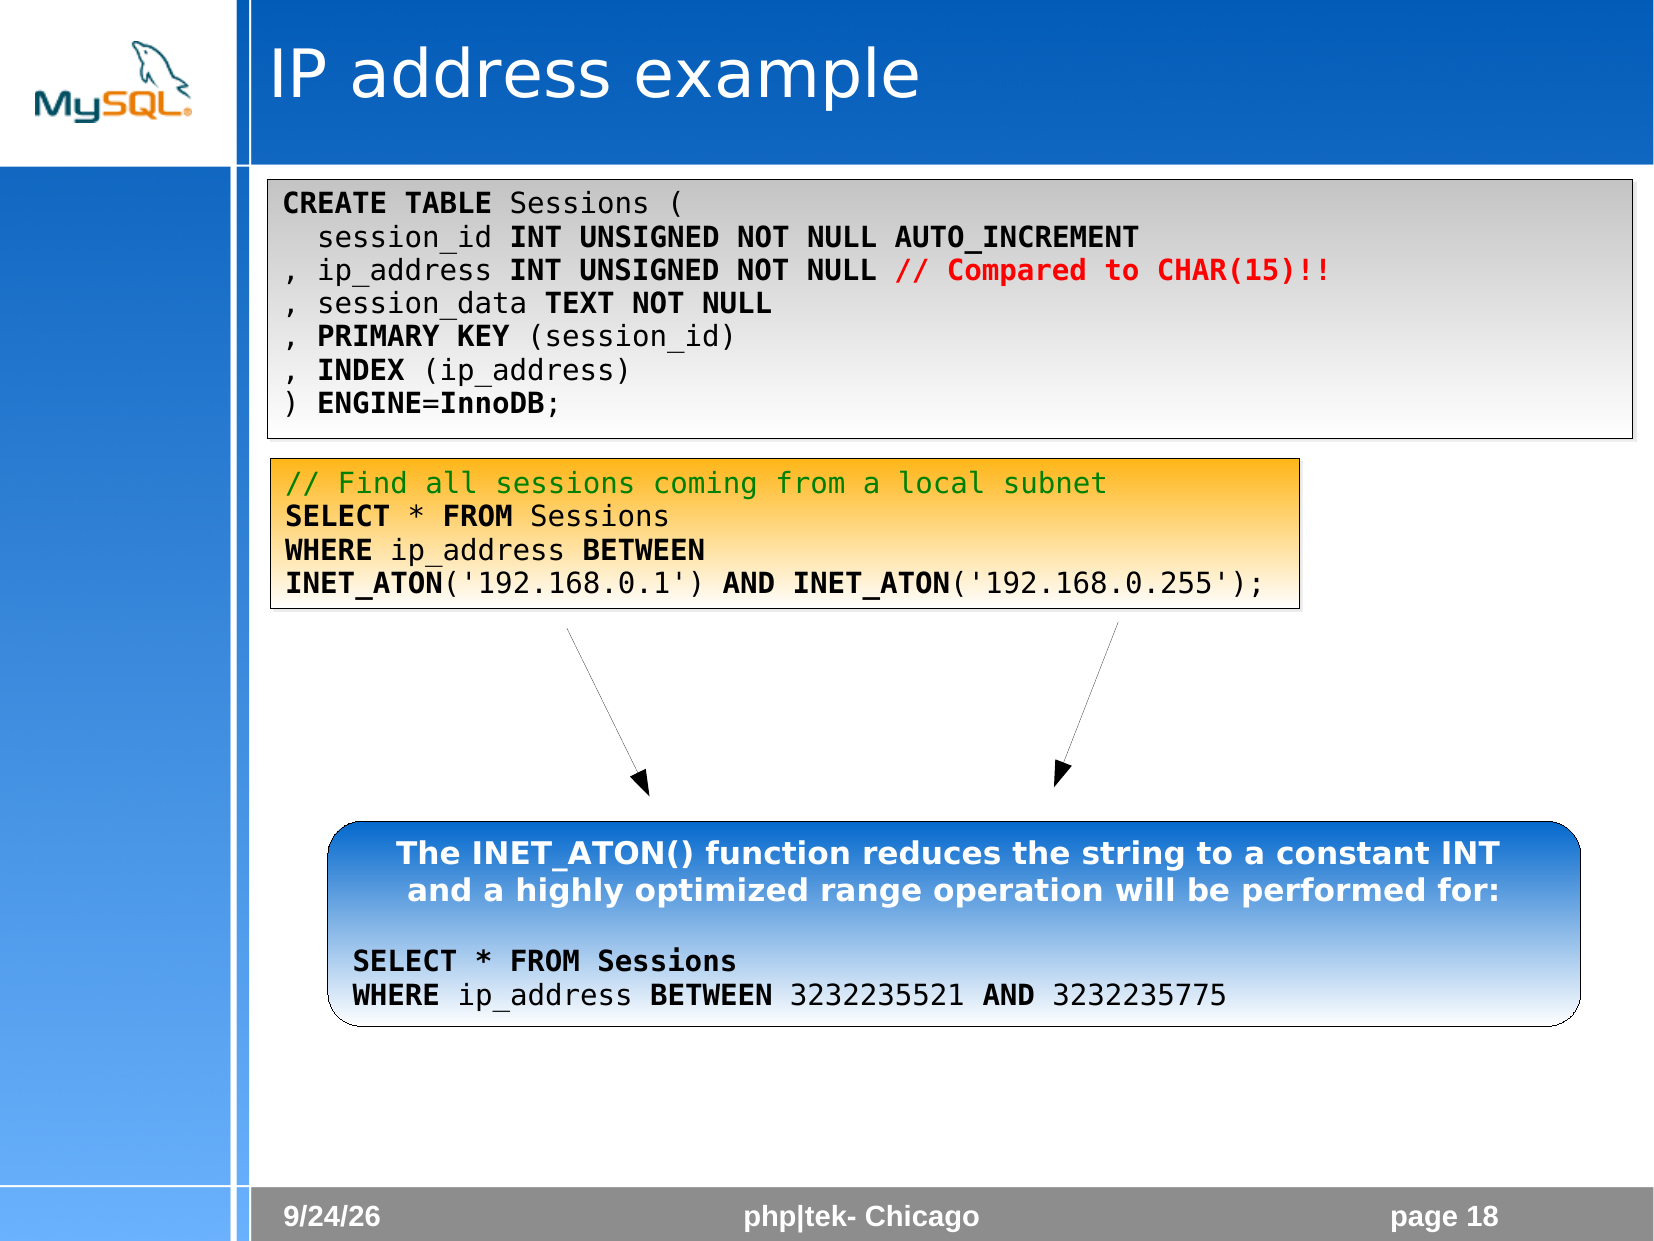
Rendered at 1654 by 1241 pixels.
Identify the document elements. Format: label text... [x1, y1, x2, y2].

text_box The INET_ATON() function reduces the string to a constant INT and a highly optimized range operation will be performed for: SELECT * FROM Sessions WHERE ip_address BETWEEN 3232235521 AND 3232235775 [327, 821, 1581, 1027]
title IP address example [268, 11, 1642, 137]
text_box CREATE TABLE Sessions ( session_id INT UNSIGNED NOT NULL AUTO_INCREMENT , ip_address INT UNSIGNED NOT NULL // Compared to CHAR(15)!! , session_data TEXT NOT NULL , PRIMARY KEY (session_id) , INDEX (ip_address) ) ENGINE=InnoDB; [267, 179, 1633, 439]
picture [0, 0, 1654, 1241]
text_box // Find all sessions coming from a local subnet SELECT * FROM Sessions WHERE ip_address BETWEEN INET_ATON('192.168.0.1') AND INET_ATON('192.168.0.255'); [270, 458, 1300, 609]
picture [35, 41, 192, 123]
